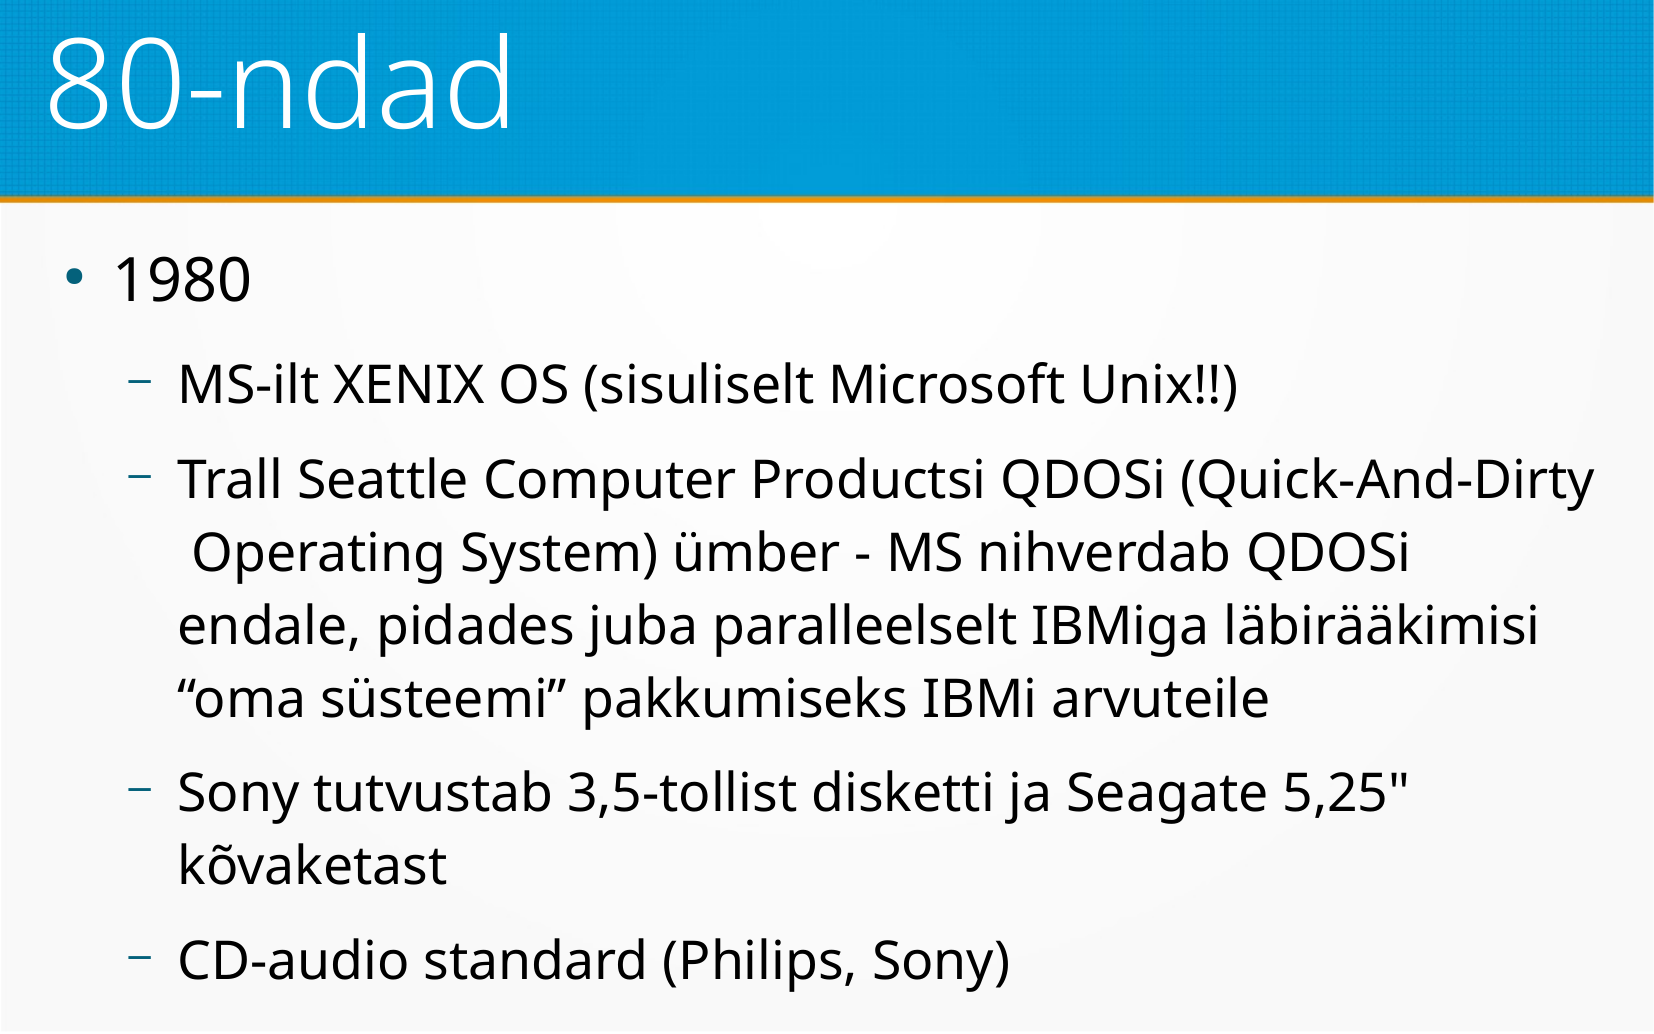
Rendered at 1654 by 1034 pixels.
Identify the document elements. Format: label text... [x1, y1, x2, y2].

title 80-ndad [43, 0, 1619, 166]
list 1980 MS-ilt XENIX OS (sisuliselt Microsoft Unix!!) Trall Seattle Computer Productsi QDOSi (Quick-And-Dirty Operating System) ümber - MS nihverdab QDOSi endale, pidades juba paralleelselt IBMiga läbirääkimisi “oma süsteemi” pakkumiseks IBMi arvuteile Sony tutvustab 3,5-tollist disketti ja Seagate 5,25" kõvaketast CD-audio standard (Philips, Sony) [47, 236, 1607, 1002]
picture [0, 195, 1654, 1034]
